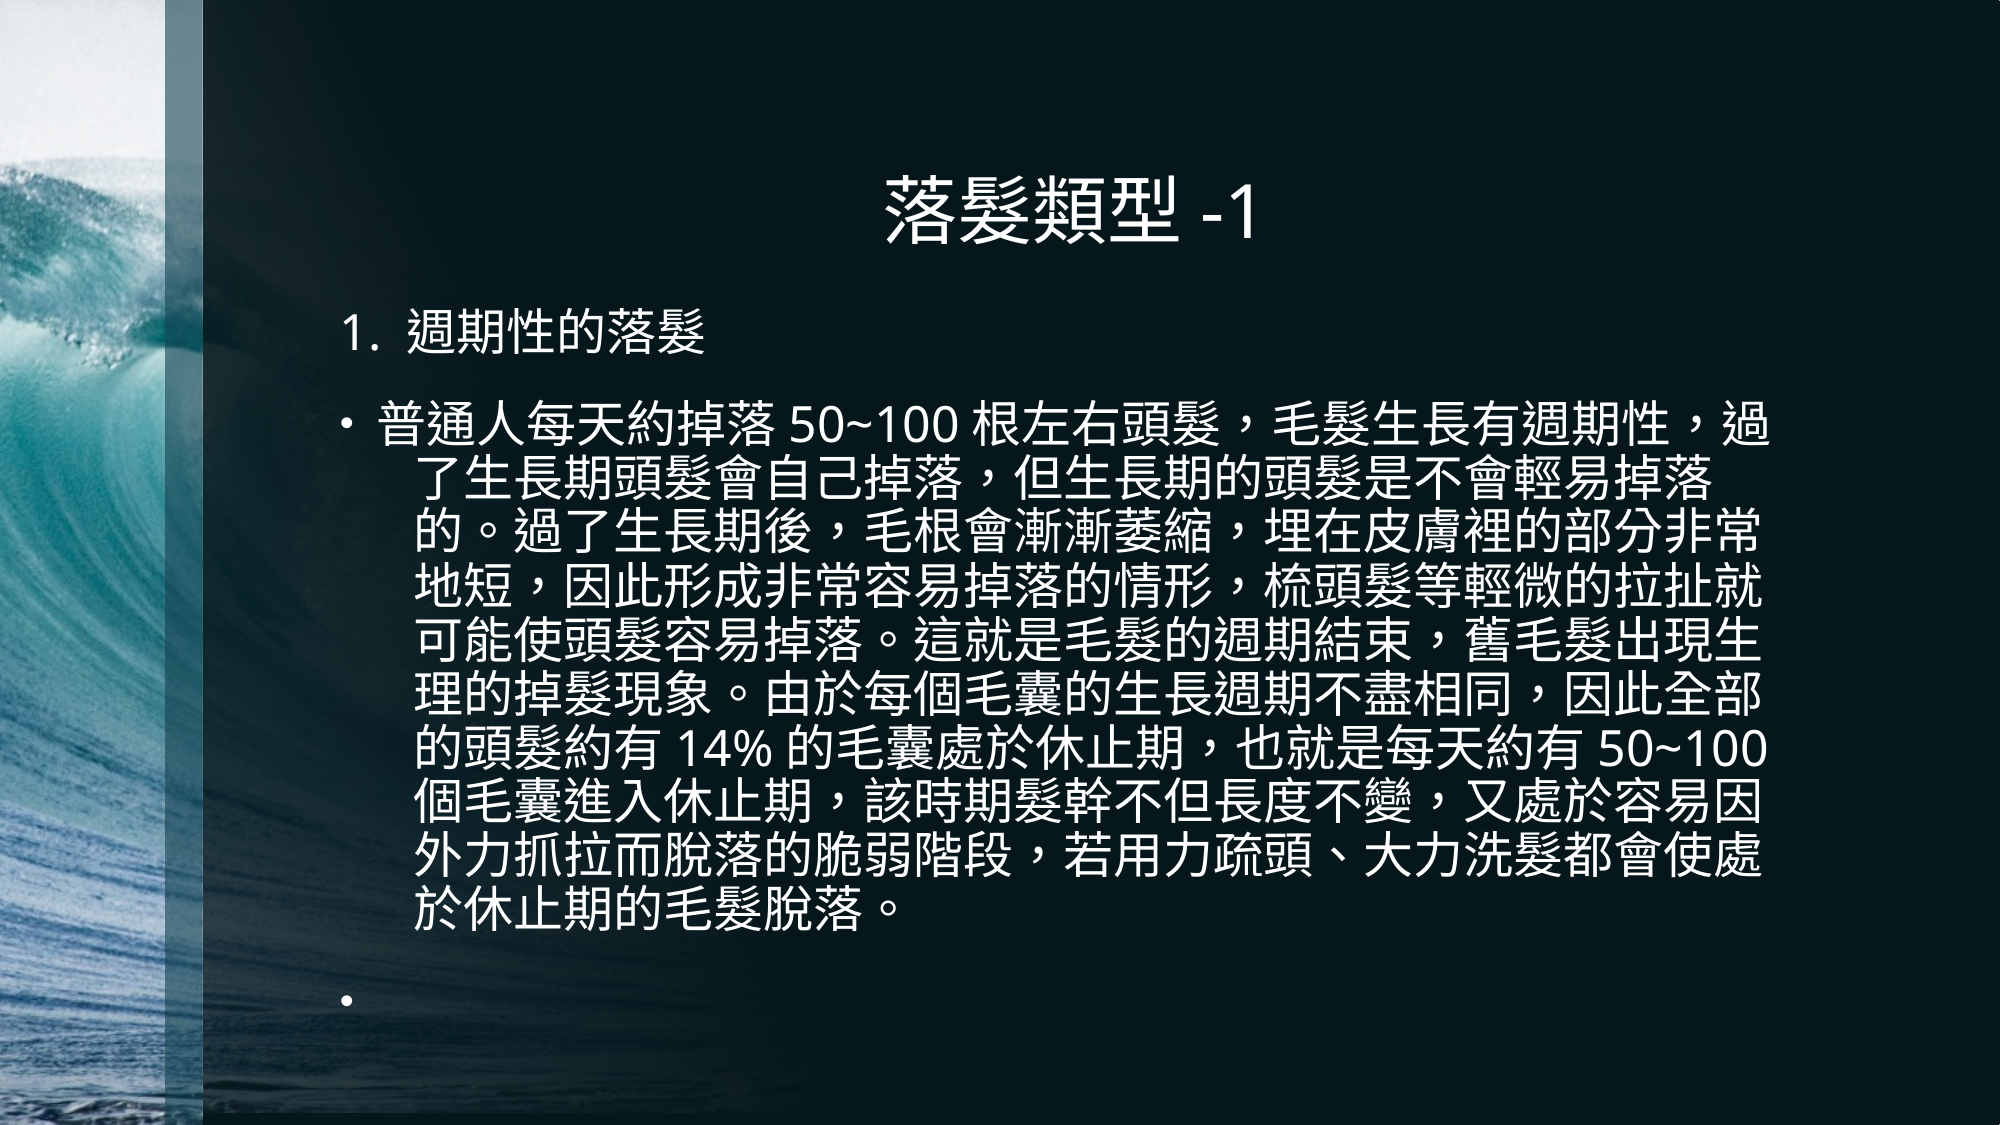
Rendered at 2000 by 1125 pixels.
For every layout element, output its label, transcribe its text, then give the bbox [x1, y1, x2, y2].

list 1. 週期性的落髮 普通人每天約掉落50~100根左右頭髮，毛髮生長有週期性，過了生長期頭髮會自己掉落，但生長期的頭髮是不會輕易掉落的。過了生長期後，毛根會漸漸萎縮，埋在皮膚裡的部分非常地短，因此形成非常容易掉落的情形，梳頭髮等輕微的拉扯就可能使頭髮容易掉落。這就是毛髮的週期結束，舊毛髮出現生理的掉髮現象。由於每個毛囊的生長週期不盡相同，因此全部的頭髮約有14%的毛囊處於休止期，也就是每天約有50~100個毛囊進入休止期，該時期髮幹不但長度不變，又處於容易因外力抓拉而脫落的脆弱階段，若用力疏頭、大力洗髮都會使處於休止期的毛髮脫落。 [324, 299, 1825, 1026]
title 落髮類型-1 [324, 62, 1825, 263]
